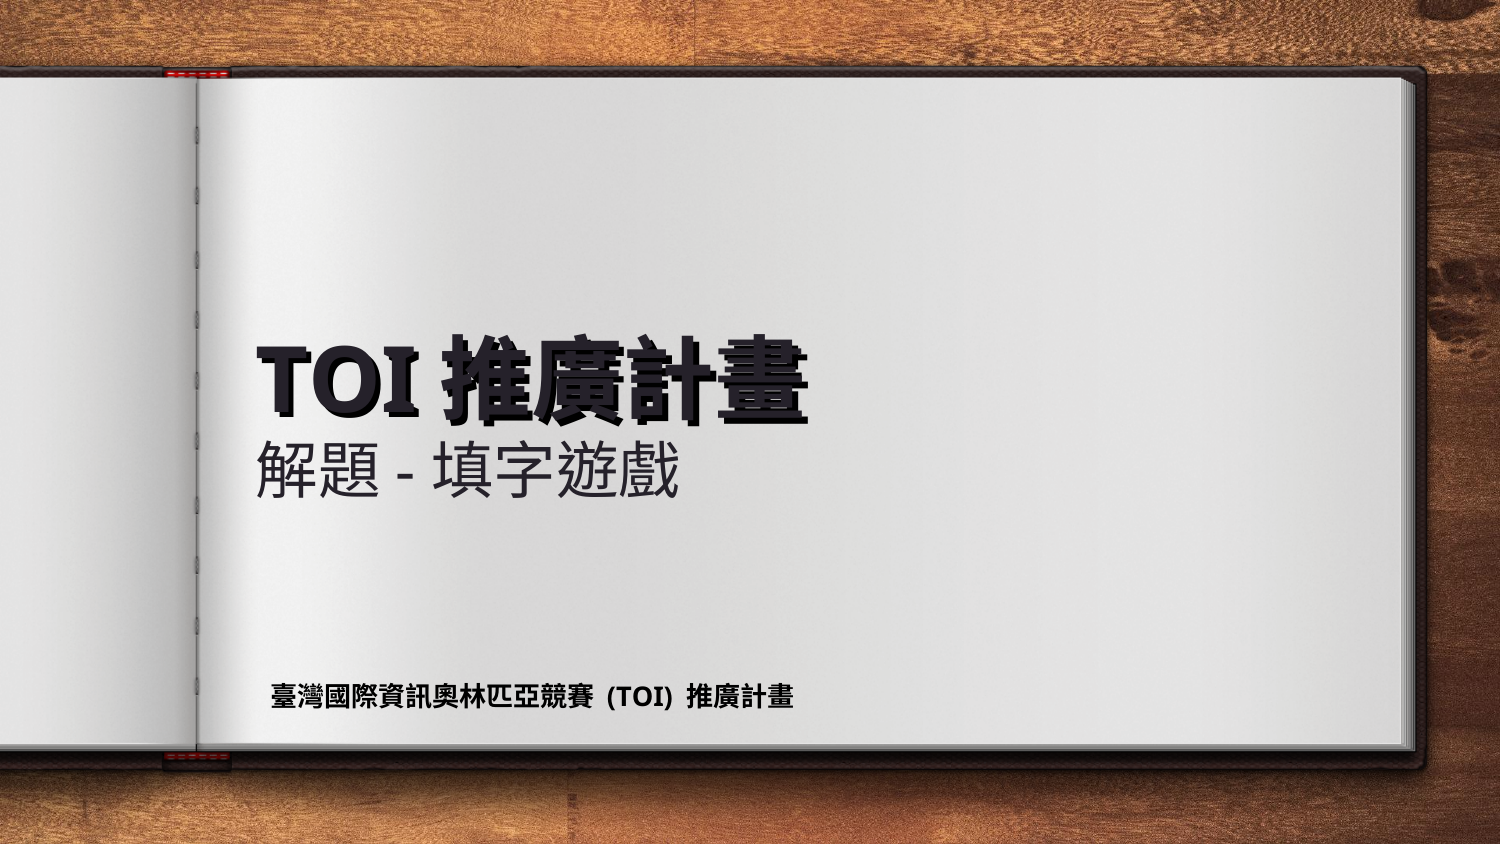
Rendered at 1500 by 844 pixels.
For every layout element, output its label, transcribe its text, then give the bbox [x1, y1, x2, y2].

title TOI推廣計畫 解題-填字遊戲 [240, 262, 894, 565]
